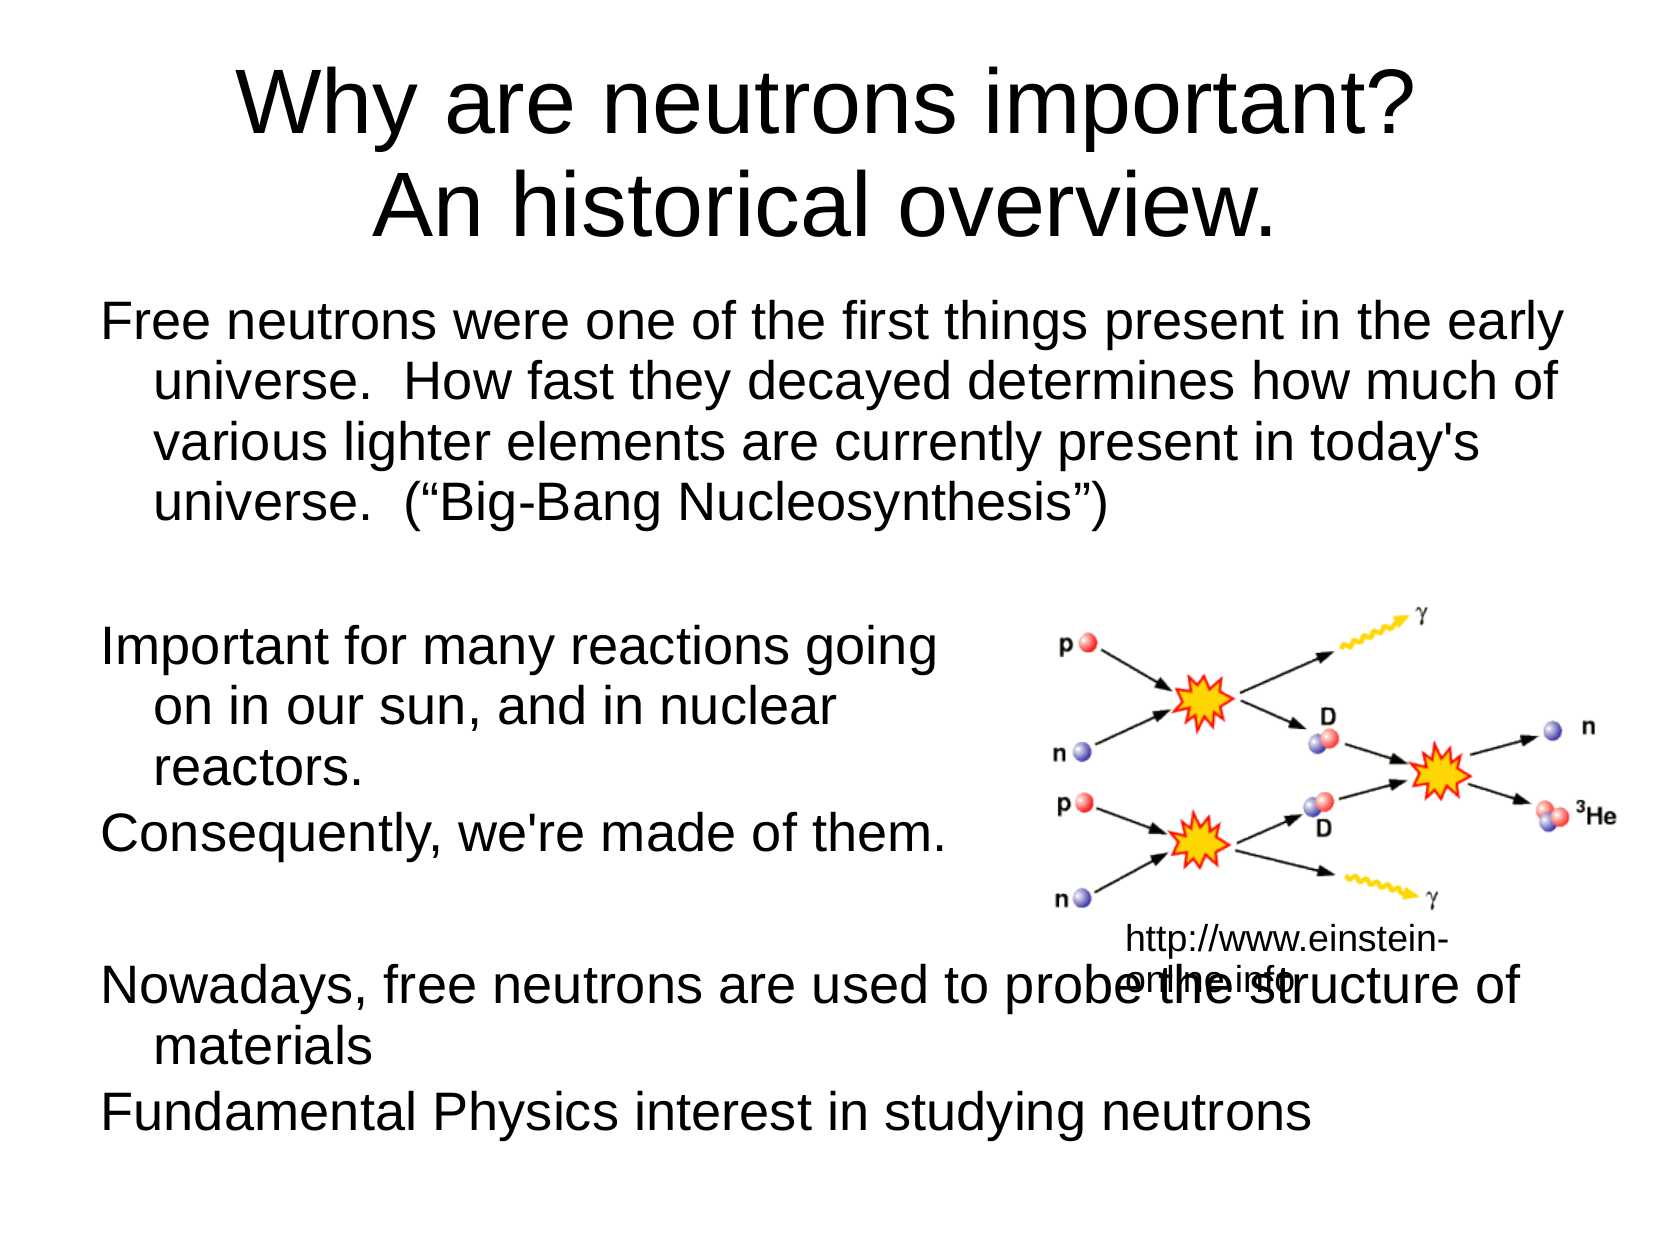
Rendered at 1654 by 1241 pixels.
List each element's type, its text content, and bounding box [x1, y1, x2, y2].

list Free neutrons were one of the first things present in the early universe. How fast they decayed determines how much of various lighter elements are currently present in today's universe. (“Big-Bang Nucleosynthesis”) [82, 290, 1571, 613]
text_box http://www.einstein-online.info [1110, 909, 1635, 981]
list Nowadays, free neutrons are used to probe the structure of materials Fundamental Physics interest in studying neutrons [82, 954, 1571, 1203]
list Important for many reactions going on in our sun, and in nuclear reactors. Consequently, we're made of them. [82, 615, 1004, 954]
picture [1044, 598, 1625, 916]
title Why are neutrons important? An historical overview. [82, 16, 1571, 290]
